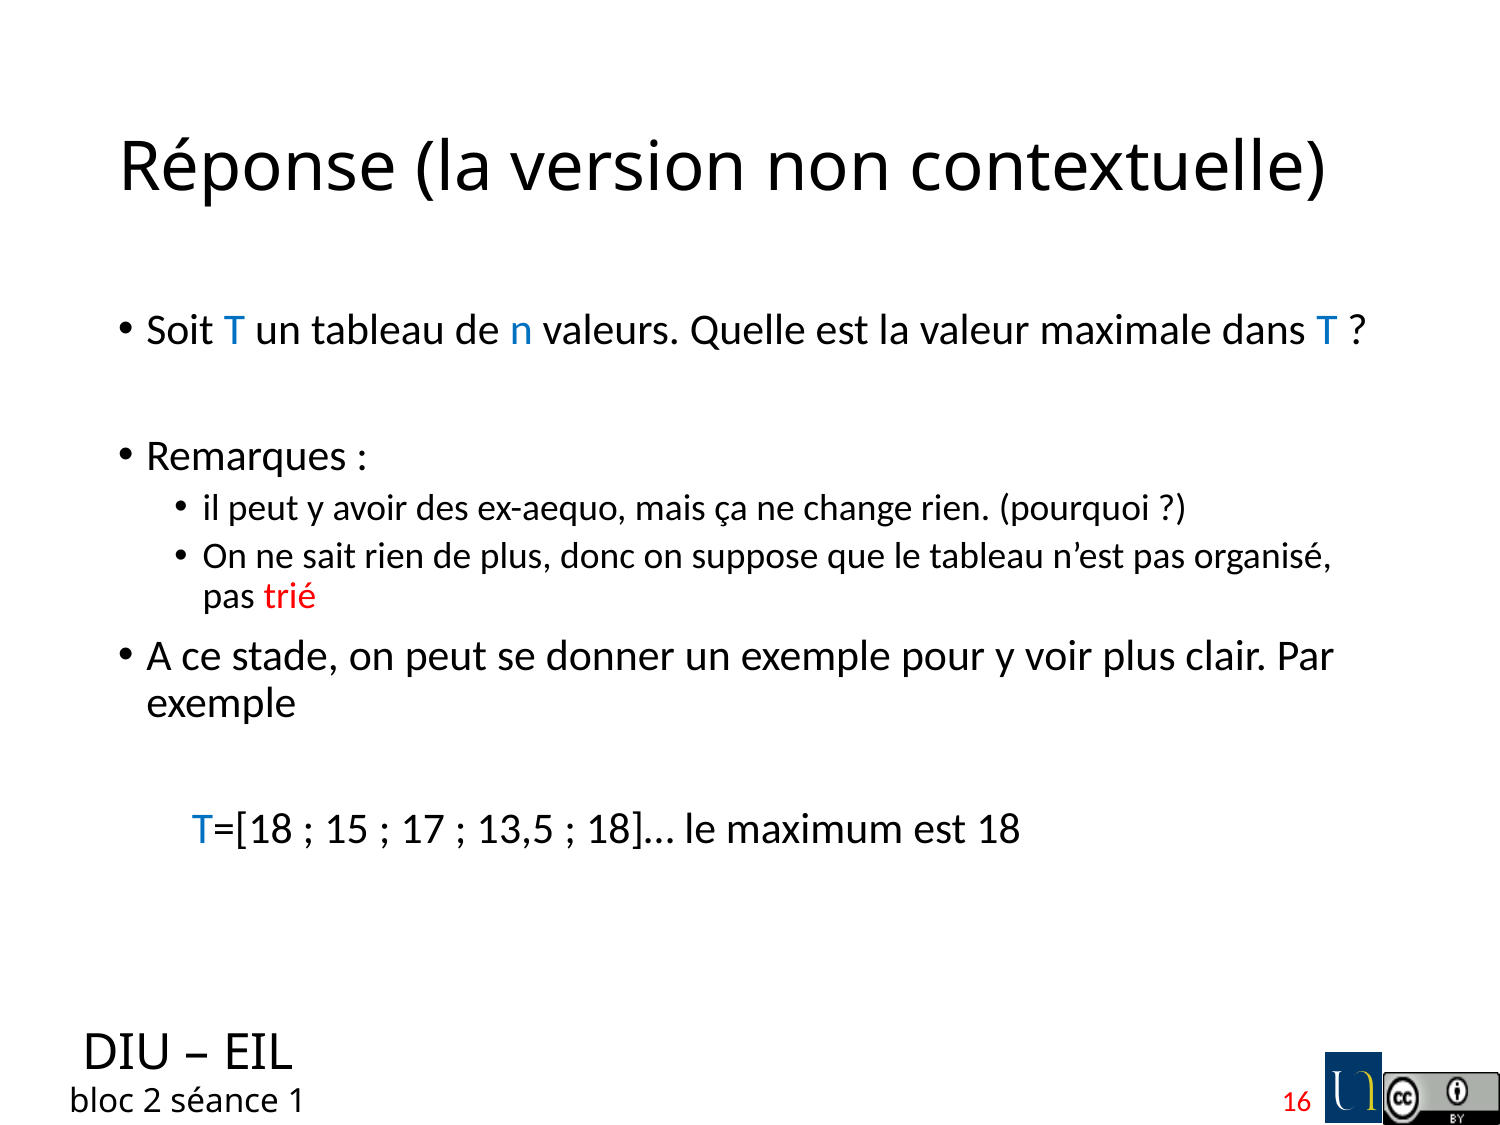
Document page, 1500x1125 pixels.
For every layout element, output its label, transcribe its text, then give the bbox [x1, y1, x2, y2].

picture [1383, 1072, 1500, 1125]
slide_number <numéro> [1240, 1070, 1327, 1125]
list Soit T un tableau de n valeurs. Quelle est la valeur maximale dans T ? Remarques : il peut y avoir des ex-aequo, mais ça ne change rien. (pourquoi ?) On ne sait rien de plus, donc on suppose que le tableau n’est pas organisé, pas trié A ce stade, on peut se donner un exemple pour y voir plus clair. Par exemple T=[18 ; 15 ; 17 ; 13,5 ; 18]… le maximum est 18 [103, 299, 1397, 1014]
picture [1325, 1052, 1382, 1123]
title Réponse (la version non contextuelle) [103, 59, 1397, 278]
